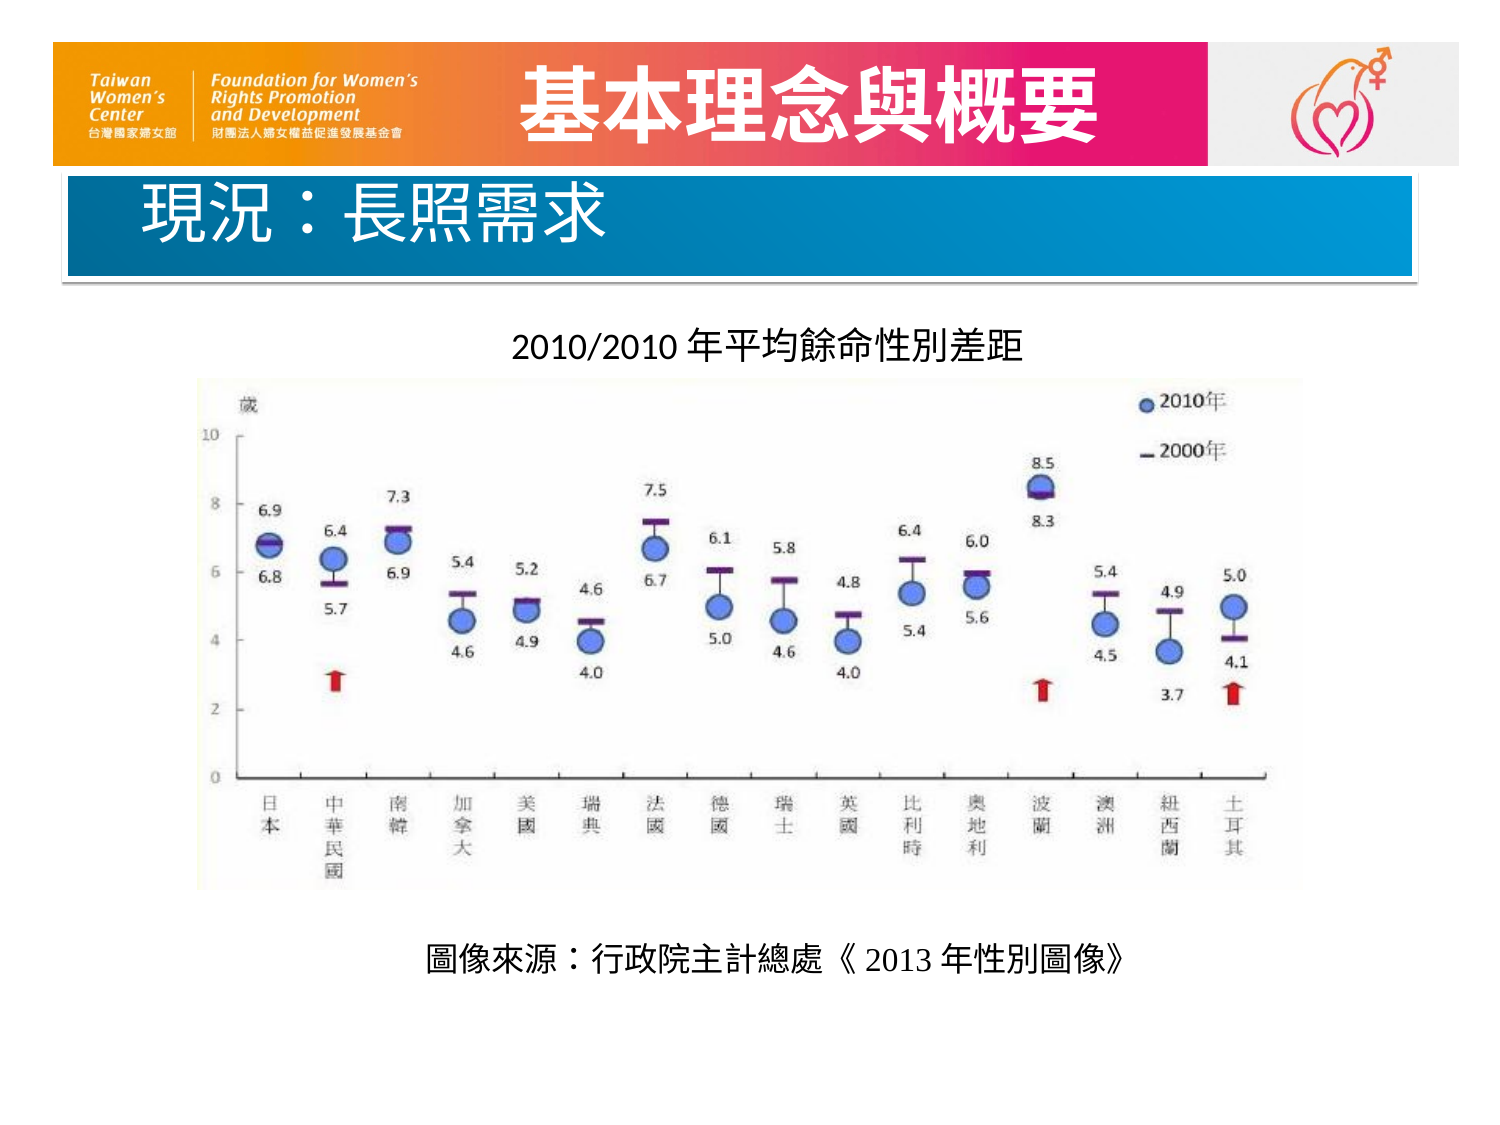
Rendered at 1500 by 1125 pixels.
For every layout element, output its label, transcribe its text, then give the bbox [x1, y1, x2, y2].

picture [197, 378, 1303, 890]
text_box 2010/2010年平均餘命性別差距 [407, 314, 1128, 376]
text_box 現況：長照需求 [64, 172, 1415, 279]
text_box 圖像來源：行政院主計總處《2013年性別圖像》 [407, 929, 1157, 985]
title 基本理念與概要 [194, 45, 1426, 161]
